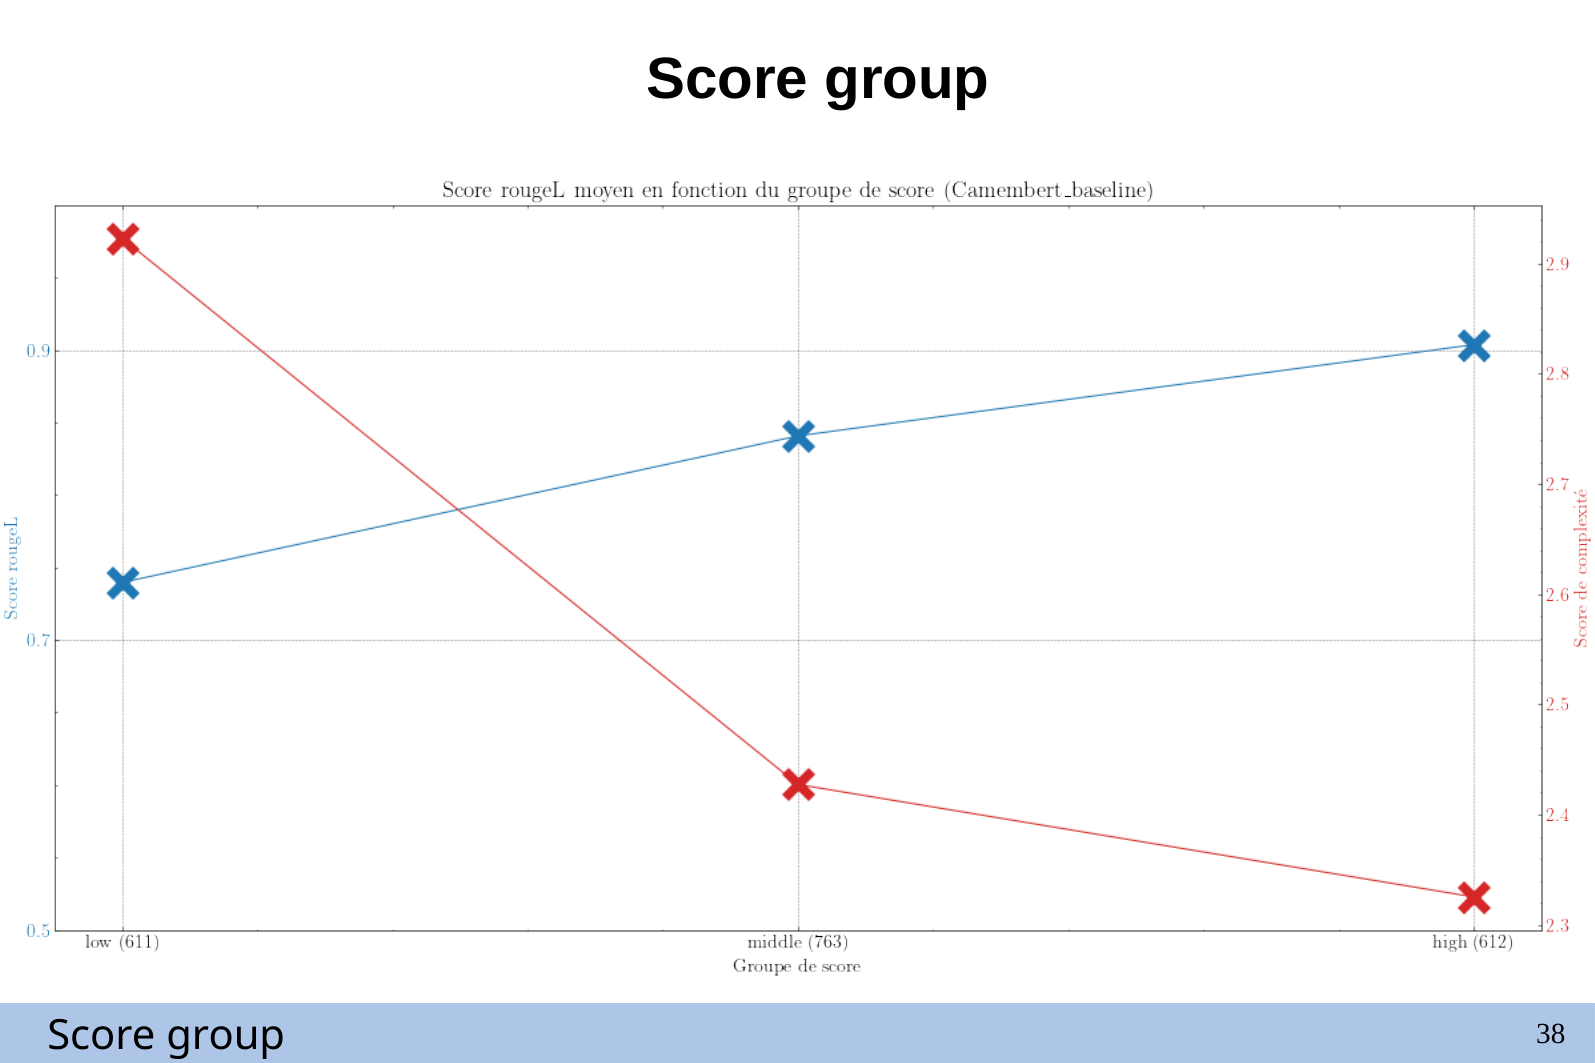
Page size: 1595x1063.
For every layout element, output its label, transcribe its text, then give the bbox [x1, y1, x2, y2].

title Score group [47, 980, 1483, 1063]
picture [0, 176, 1595, 980]
title Score group [100, 33, 1536, 118]
